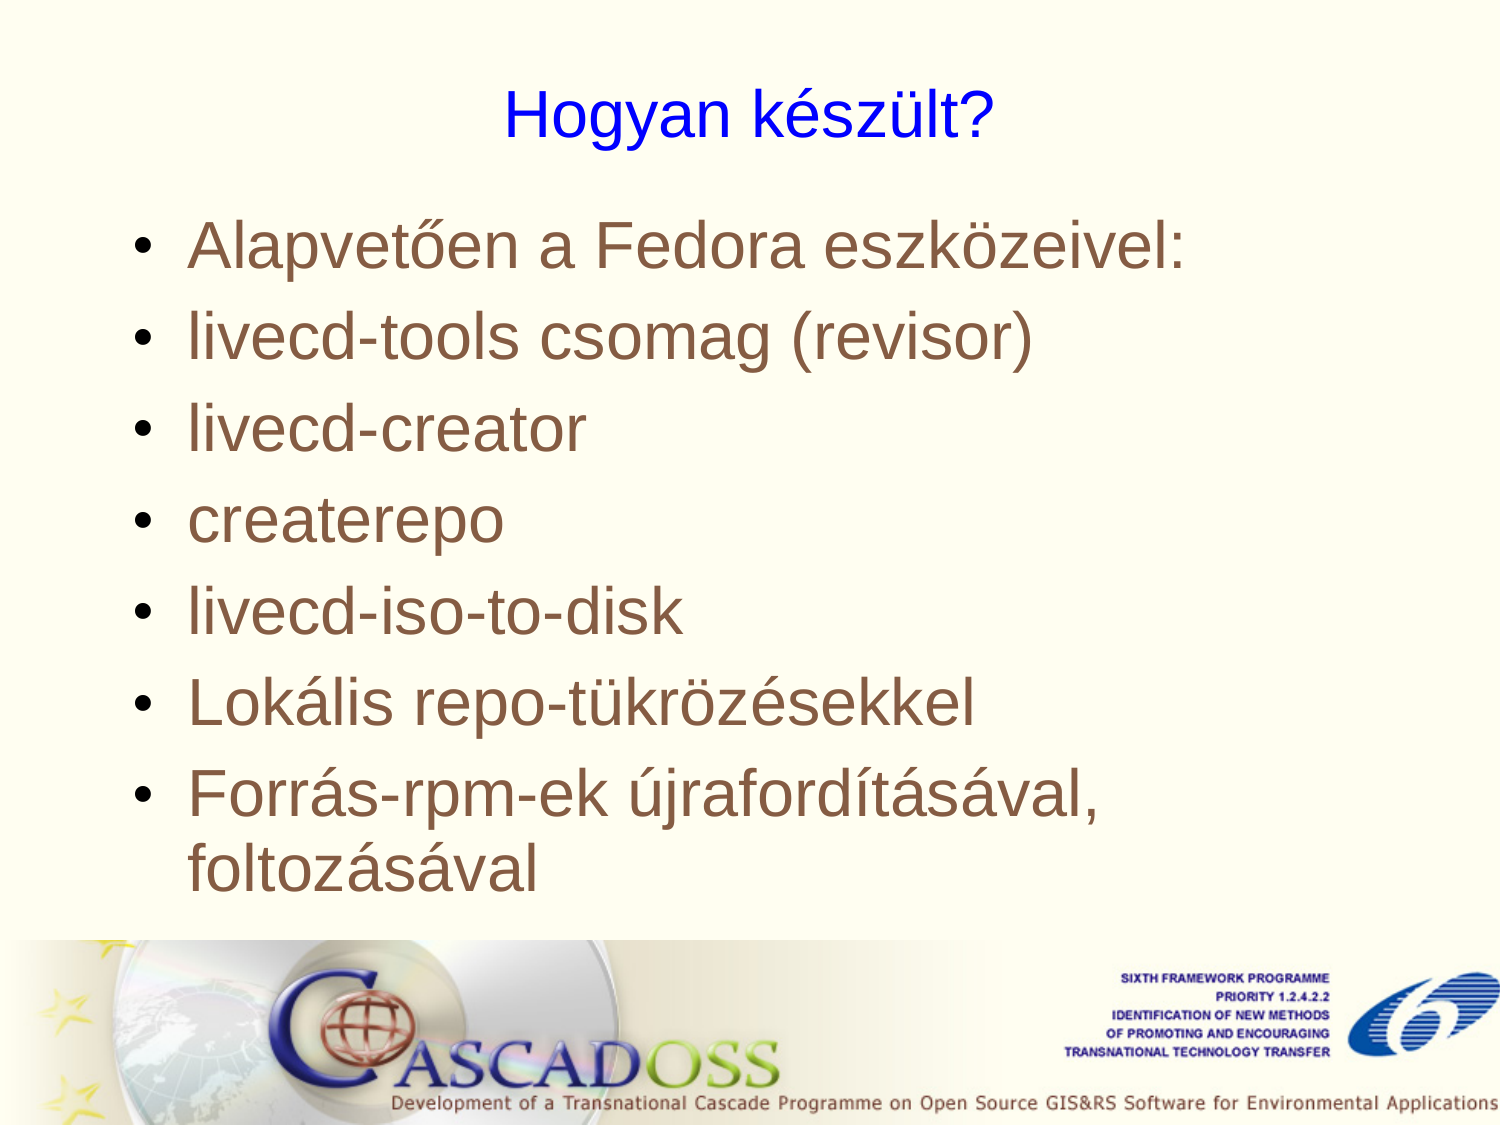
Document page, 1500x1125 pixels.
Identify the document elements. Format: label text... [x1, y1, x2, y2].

list Alapvetően a Fedora eszközeivel: livecd-tools csomag (revisor) livecd-creator createrepo livecd-iso-to-disk Lokális repo-tükrözésekkel Forrás-rpm-ek újrafordításával, foltozásával [75, 207, 1425, 936]
title Hogyan készült? [75, 28, 1425, 201]
picture [0, 940, 1500, 1125]
